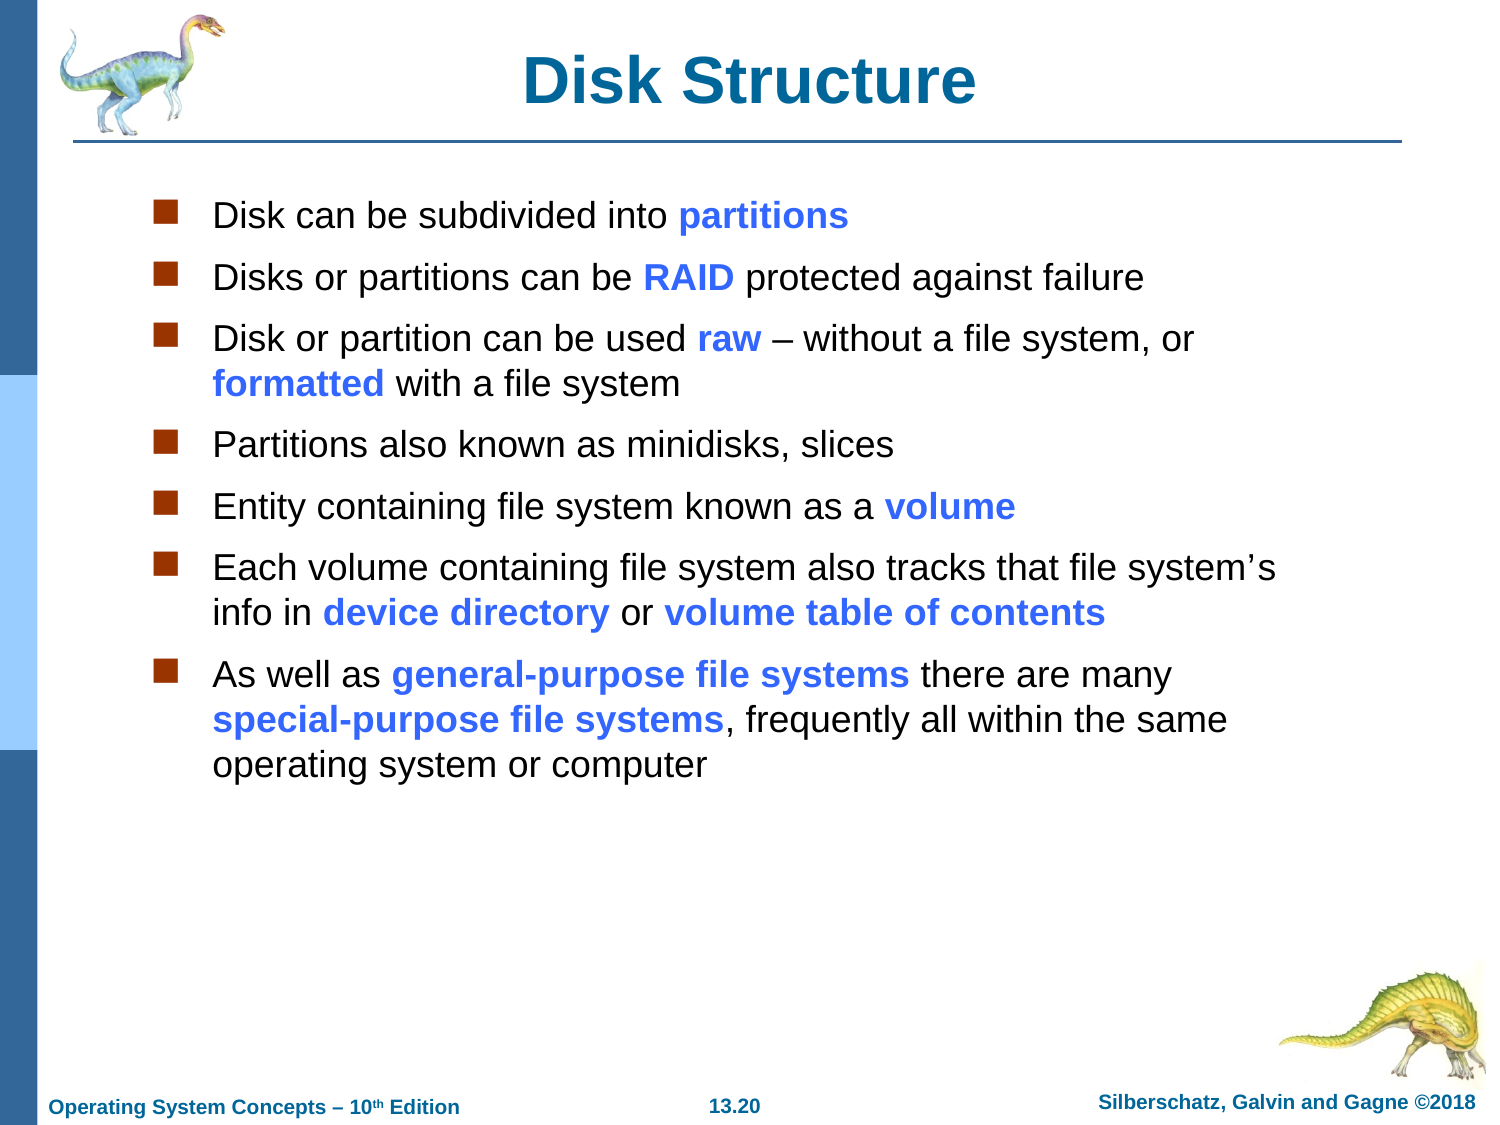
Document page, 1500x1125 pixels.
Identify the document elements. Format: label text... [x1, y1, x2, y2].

picture [46, 0, 243, 149]
picture [1415, 1094, 1423, 1099]
title Disk Structure [75, 29, 1426, 124]
list Disk can be subdivided into partitions Disks or partitions can be RAID protected against failure Disk or partition can be used raw – without a file system, or formatted with a file system Partitions also known as minidisks, slices Entity containing file system known as a volume Each volume containing file system also tracks that file system’s info in device directory or volume table of contents As well as general-purpose file systems there are many special-purpose file systems, frequently all within the same operating system or computer [141, 183, 1297, 928]
picture [1275, 959, 1486, 1090]
